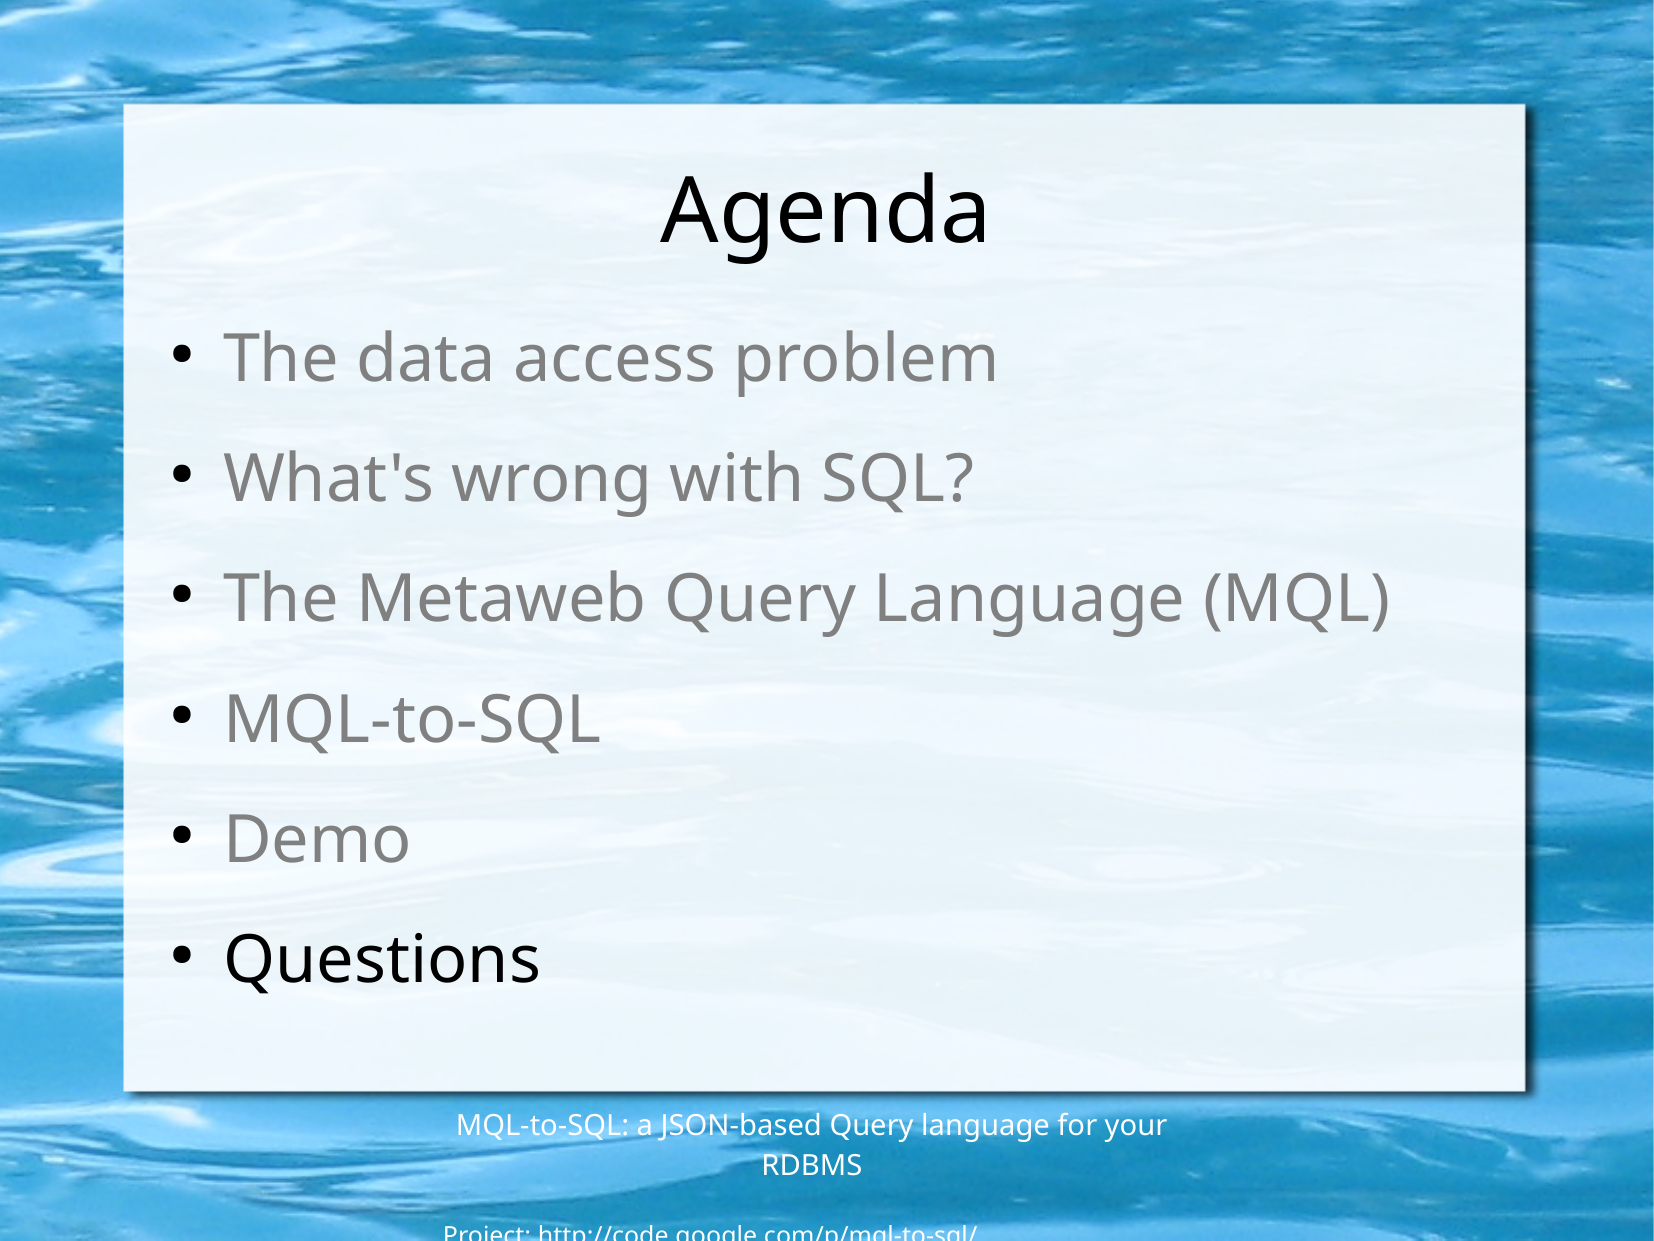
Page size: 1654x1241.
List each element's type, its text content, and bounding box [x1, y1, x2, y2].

picture [950, 1232, 957, 1241]
picture [471, 1232, 478, 1241]
picture [852, 1232, 859, 1241]
picture [725, 1232, 732, 1241]
picture [0, 0, 1654, 1241]
picture [780, 1232, 787, 1241]
list The data access problem What's wrong with SQL? The Metaweb Query Language (MQL) MQL-to-SQL Demo Questions [152, 310, 1511, 925]
picture [575, 1232, 583, 1241]
picture [804, 1232, 810, 1241]
picture [628, 1232, 635, 1241]
picture [795, 1232, 802, 1241]
picture [541, 1232, 548, 1241]
picture [447, 1228, 454, 1235]
picture [643, 1232, 650, 1241]
picture [827, 1232, 835, 1241]
picture [914, 1232, 921, 1241]
picture [861, 1232, 867, 1241]
picture [876, 1232, 883, 1241]
picture [679, 1232, 686, 1241]
picture [694, 1232, 701, 1241]
picture [710, 1232, 717, 1241]
title Agenda [147, 118, 1506, 296]
